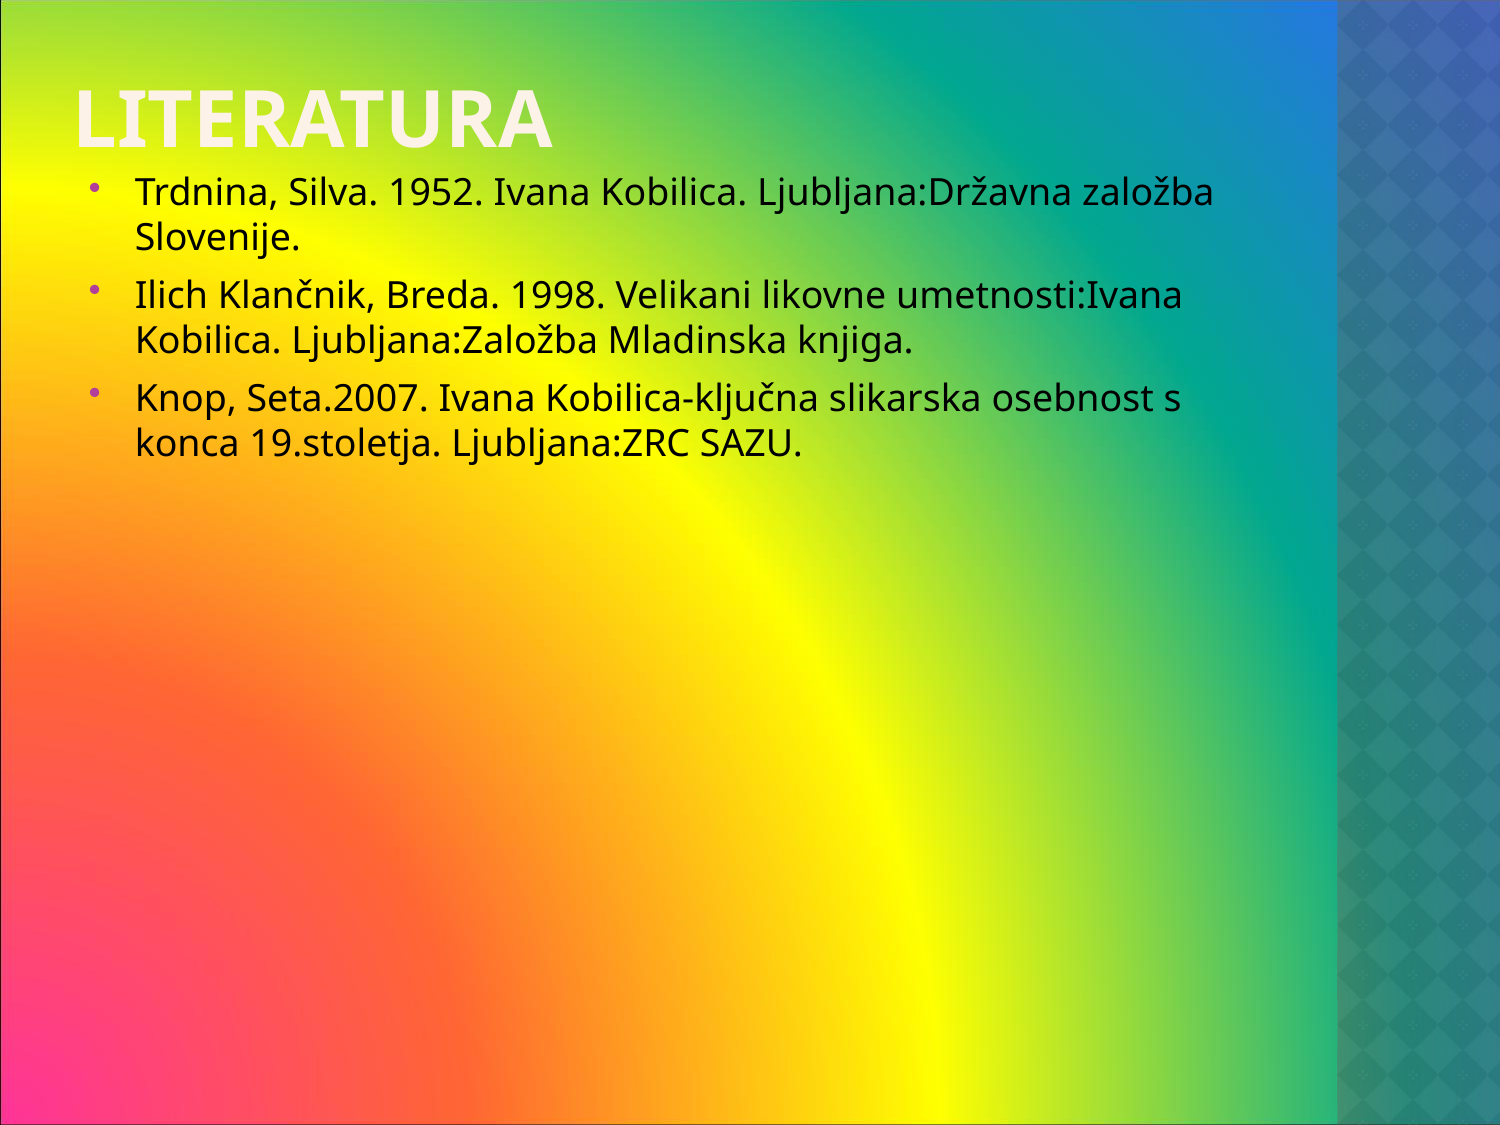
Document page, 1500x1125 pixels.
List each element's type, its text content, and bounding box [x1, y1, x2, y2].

list Trdnina, Silva. 1952. Ivana Kobilica. Ljubljana:Državna založba Slovenije. Ilich Klančnik, Breda. 1998. Velikani likovne umetnosti:Ivana Kobilica. Ljubljana:Založba Mladinska knjiga. Knop, Seta.2007. Ivana Kobilica-ključna slikarska osebnost s konca 19.stoletja. Ljubljana:ZRC SAZU. [75, 160, 1263, 1106]
title LITERATURA [64, 30, 1253, 163]
picture [0, 0, 1500, 1125]
